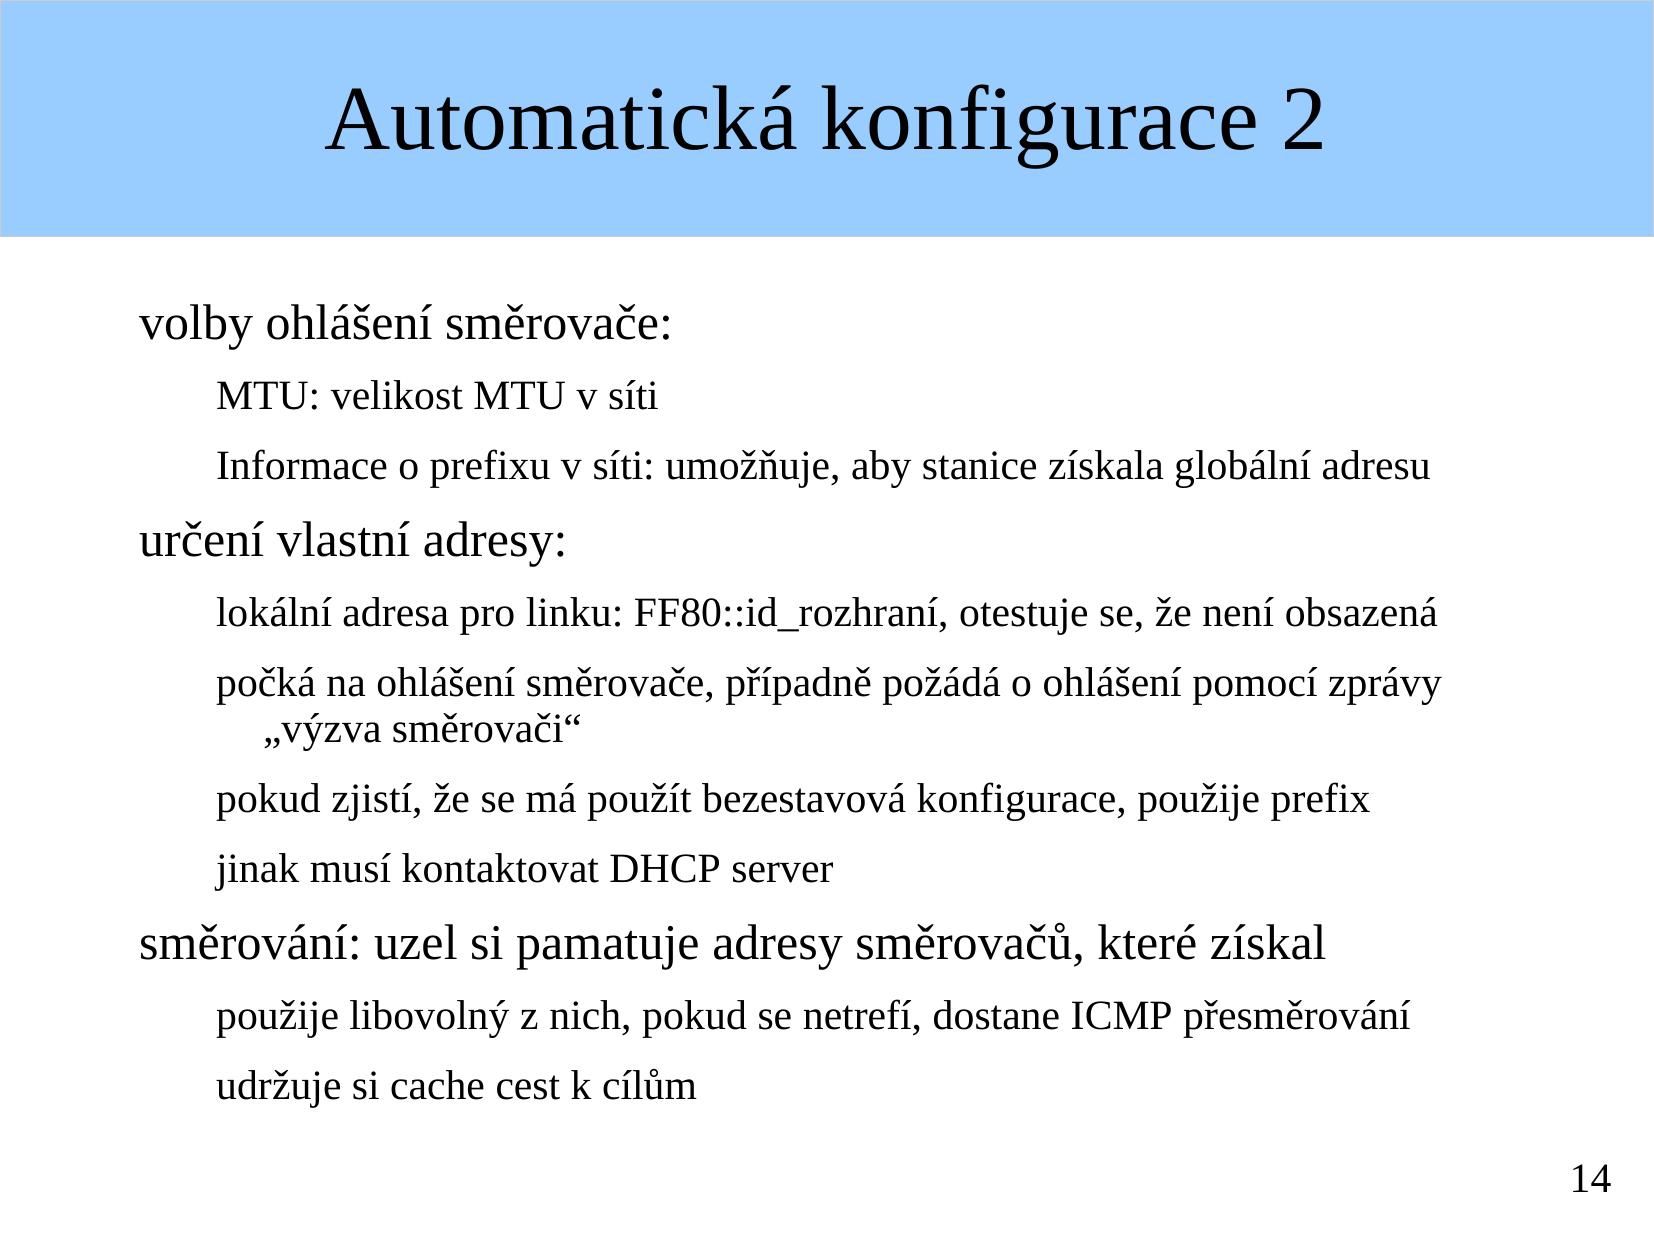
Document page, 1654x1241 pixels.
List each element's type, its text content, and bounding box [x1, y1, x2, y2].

title Automatická konfigurace 2 [0, 0, 1654, 237]
list volby ohlášení směrovače: MTU: velikost MTU v síti Informace o prefixu v síti: umožňuje, aby stanice získala globální adresu určení vlastní adresy: lokální adresa pro linku: FF80::id_rozhraní, otestuje se, že není obsazená počká na ohlášení směrovače, případně požádá o ohlášení pomocí zprávy „výzva směrovači“ pokud zjistí, že se má použít bezestavová konfigurace, použije prefix jinak musí kontaktovat DHCP server směrování: uzel si pamatuje adresy směrovačů, které získal použije libovolný z nich, pokud se netrefí, dostane ICMP přesměrování udržuje si cache cest k cílům [121, 295, 1534, 1127]
